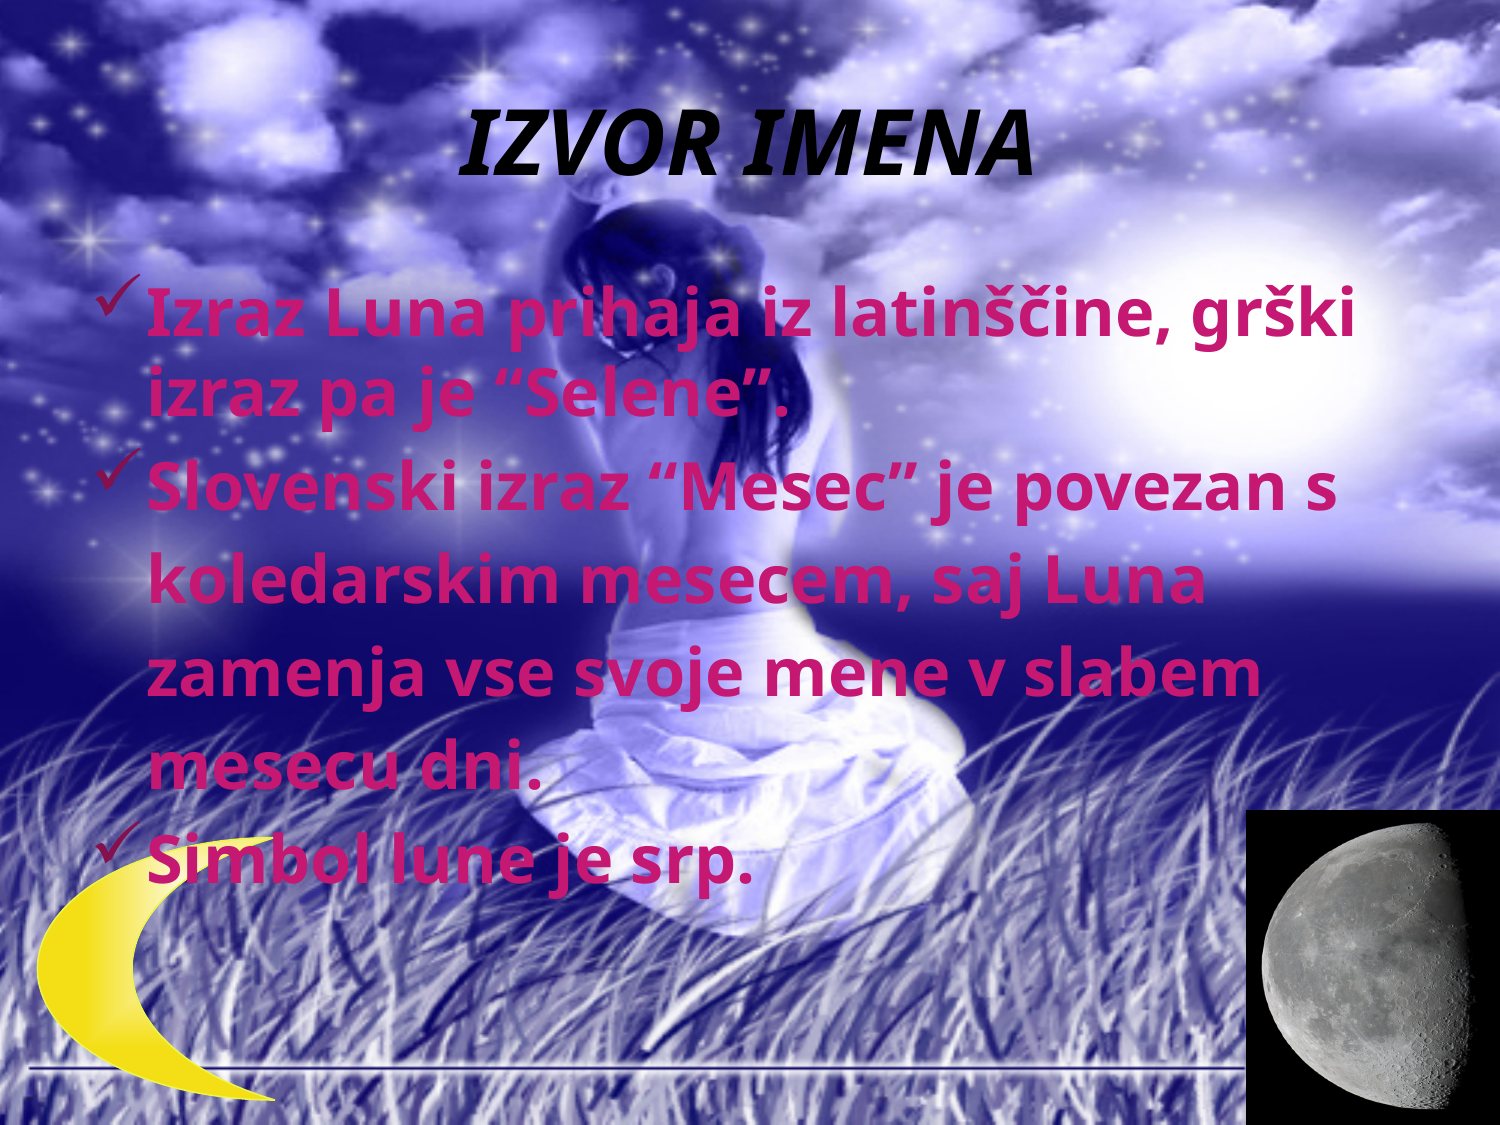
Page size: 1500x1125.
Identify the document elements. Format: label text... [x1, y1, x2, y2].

picture [0, 0, 1500, 1125]
list Izraz Luna prihaja iz latinščine, grški izraz pa je “Selene”. Slovenski izraz “Mesec” je povezan s koledarskim mesecem, saj Luna zamenja vse svoje mene v slabem mesecu dni. Simbol lune je srp. [75, 262, 1425, 1005]
title IZVOR IMENA [75, 45, 1425, 233]
text_box [37, 897, 275, 1101]
